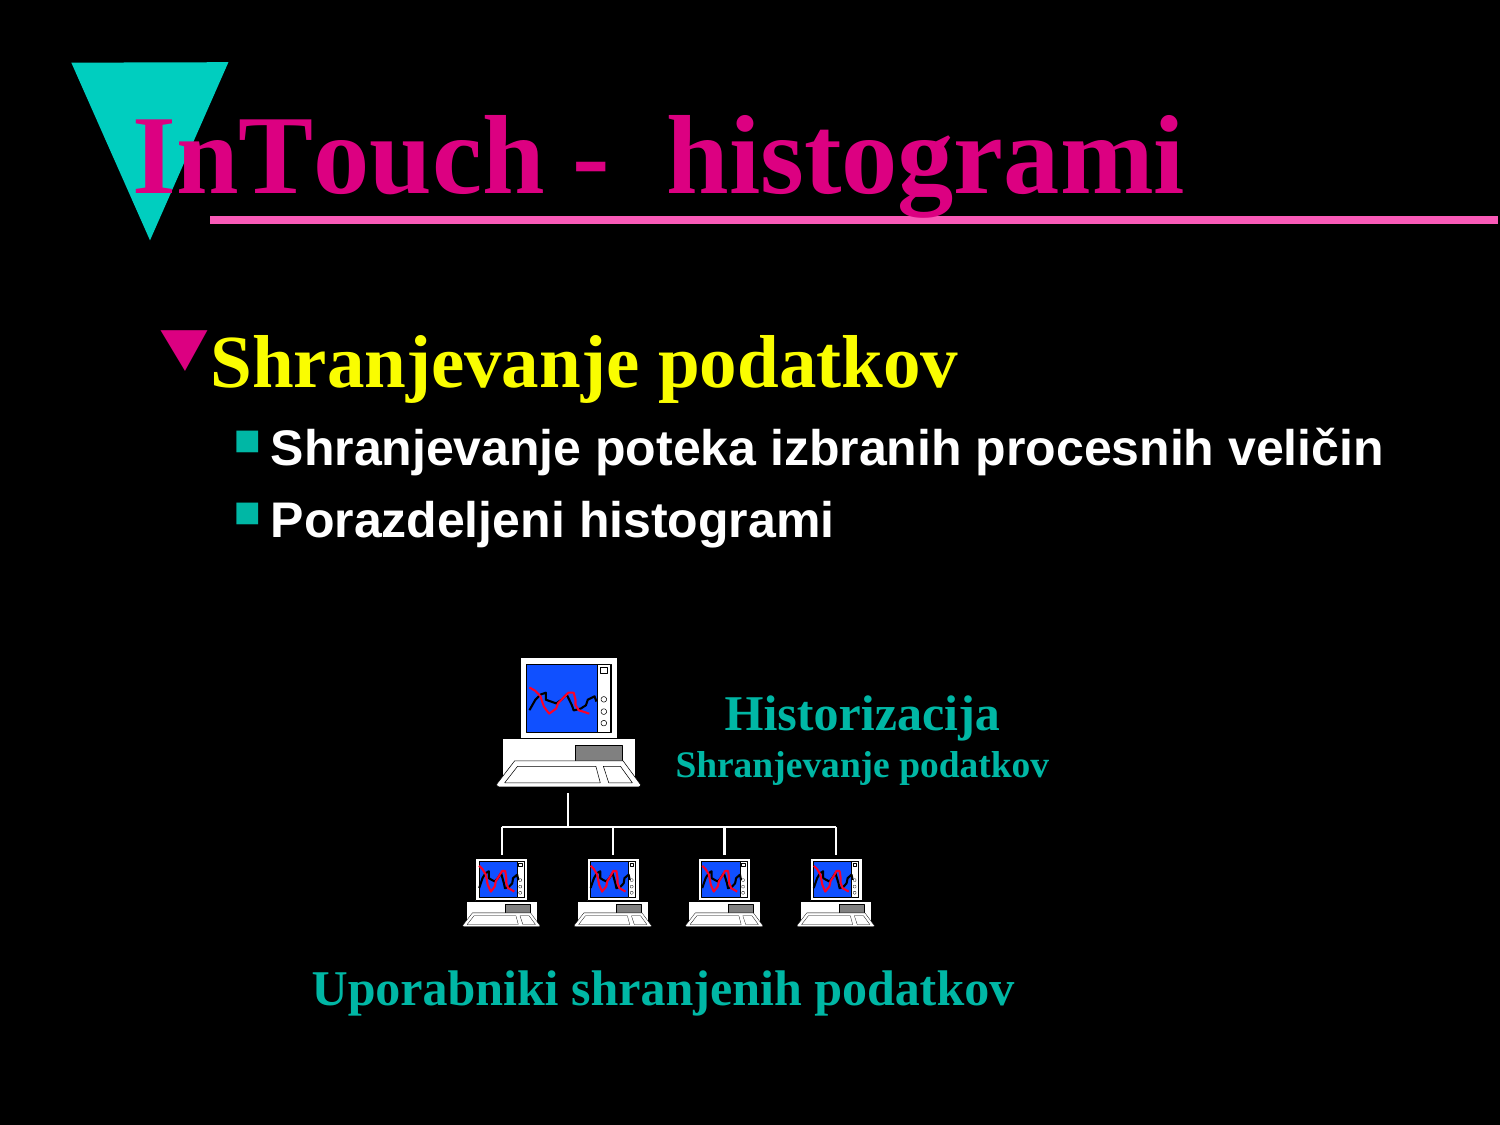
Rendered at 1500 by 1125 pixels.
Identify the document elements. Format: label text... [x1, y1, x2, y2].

text_box Uporabniki shranjenih podatkov [296, 947, 1030, 1023]
chart [496, 657, 642, 789]
list Shranjevanje podatkov Shranjevanje poteka izbranih procesnih veličin Porazdeljeni histogrami [143, 314, 1500, 990]
chart [796, 857, 876, 928]
chart [685, 857, 764, 928]
chart [573, 857, 653, 928]
title InTouch - histogrami [117, 63, 1500, 251]
text_box Historizacija Shranjevanje podatkov [660, 672, 1065, 794]
chart [462, 857, 541, 928]
